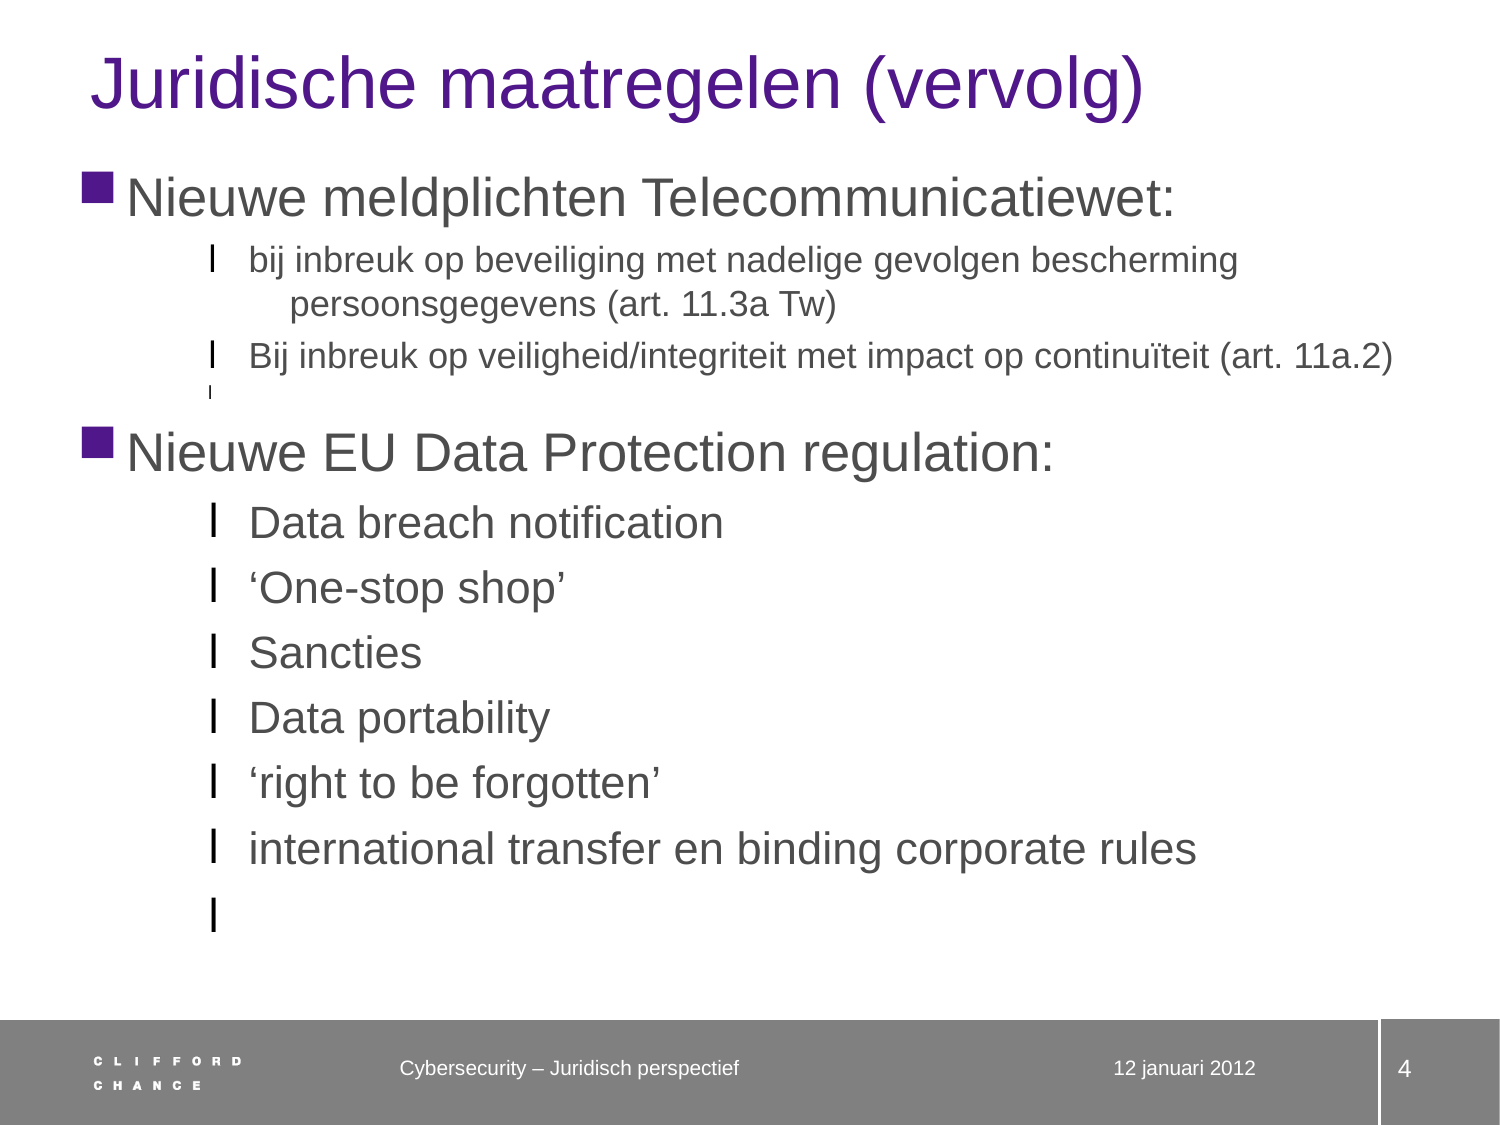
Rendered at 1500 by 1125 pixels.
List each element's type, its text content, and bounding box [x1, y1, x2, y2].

text_box Cybersecurity – Juridisch perspectief [384, 1037, 1090, 1097]
list Nieuwe meldplichten Telecommunicatiewet: bij inbreuk op beveiliging met nadelige gevolgen bescherming persoonsgegevens (art. 11.3a Tw) Bij inbreuk op veiligheid/integriteit met impact op continuïteit (art. 11a.2) Nieuwe EU Data Protection regulation: Data breach notification ‘One-stop shop’ Sancties Data portability ‘right to be forgotten’ international transfer en binding corporate rules [62, 154, 1413, 898]
text_box 4 [1382, 1019, 1473, 1115]
text_box 12 januari 2012 [1098, 1037, 1372, 1098]
title Juridische maatregelen (vervolg) [75, 27, 1426, 216]
